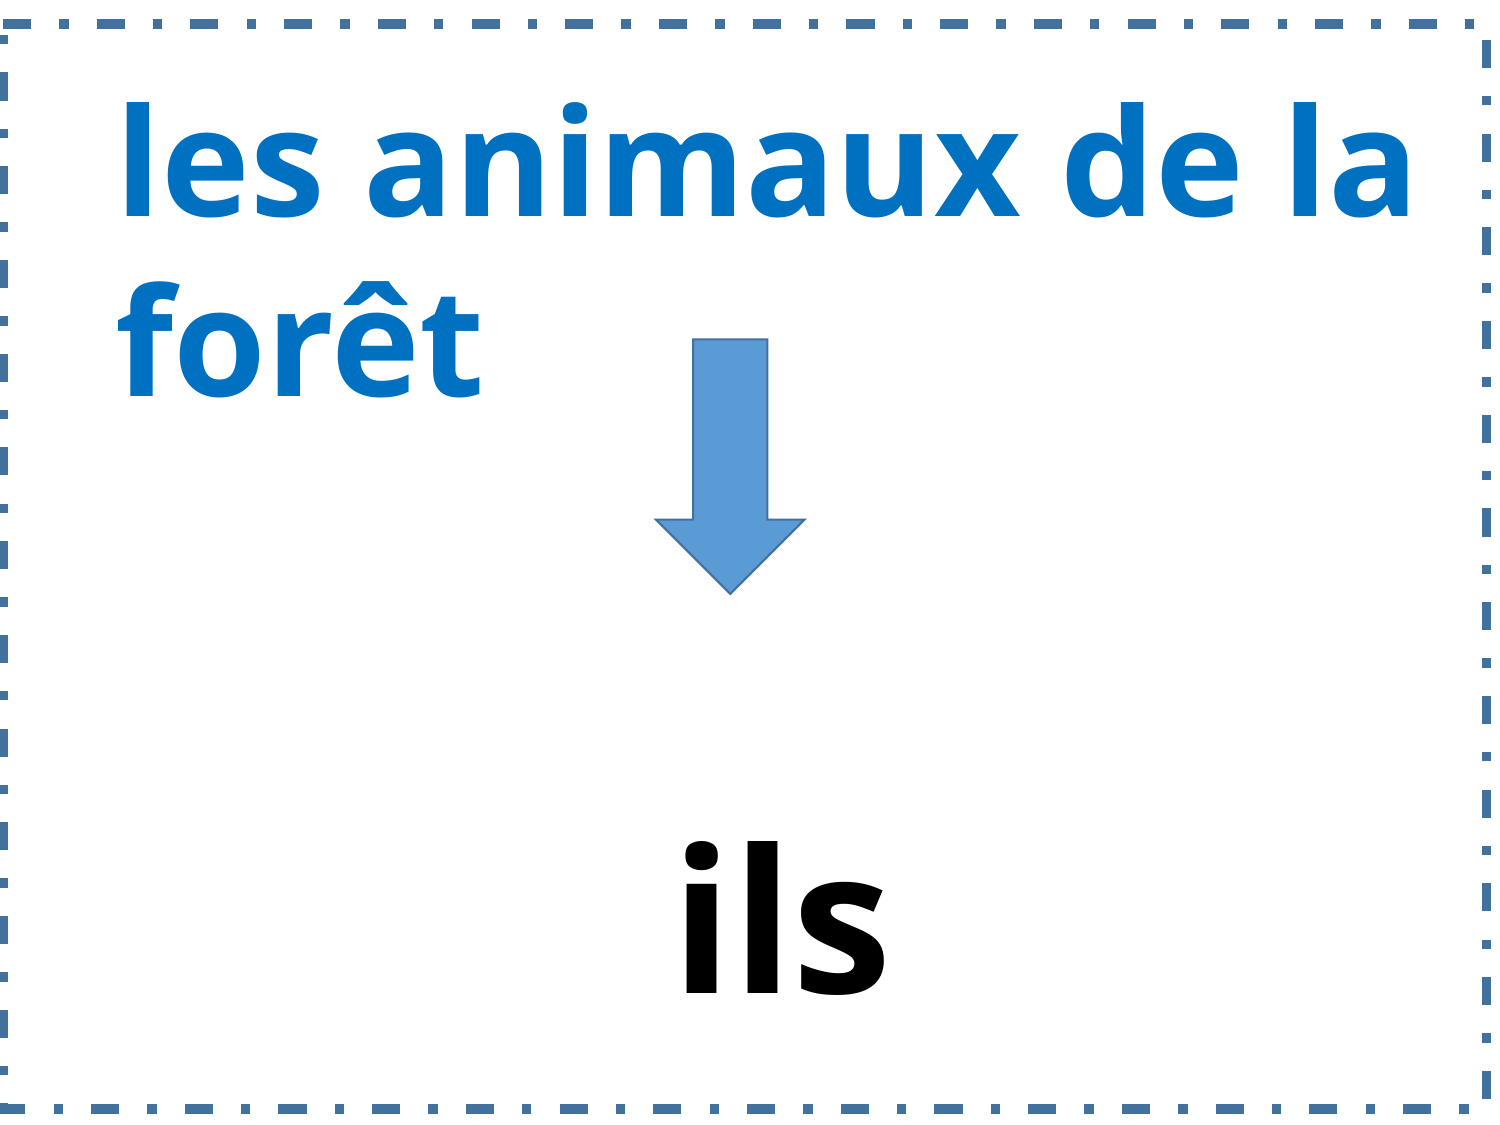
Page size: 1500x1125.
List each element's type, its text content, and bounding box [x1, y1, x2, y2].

text_box [656, 434, 805, 594]
text_box ils [656, 786, 1127, 1041]
text_box les animaux de la forêt [101, 59, 1500, 434]
